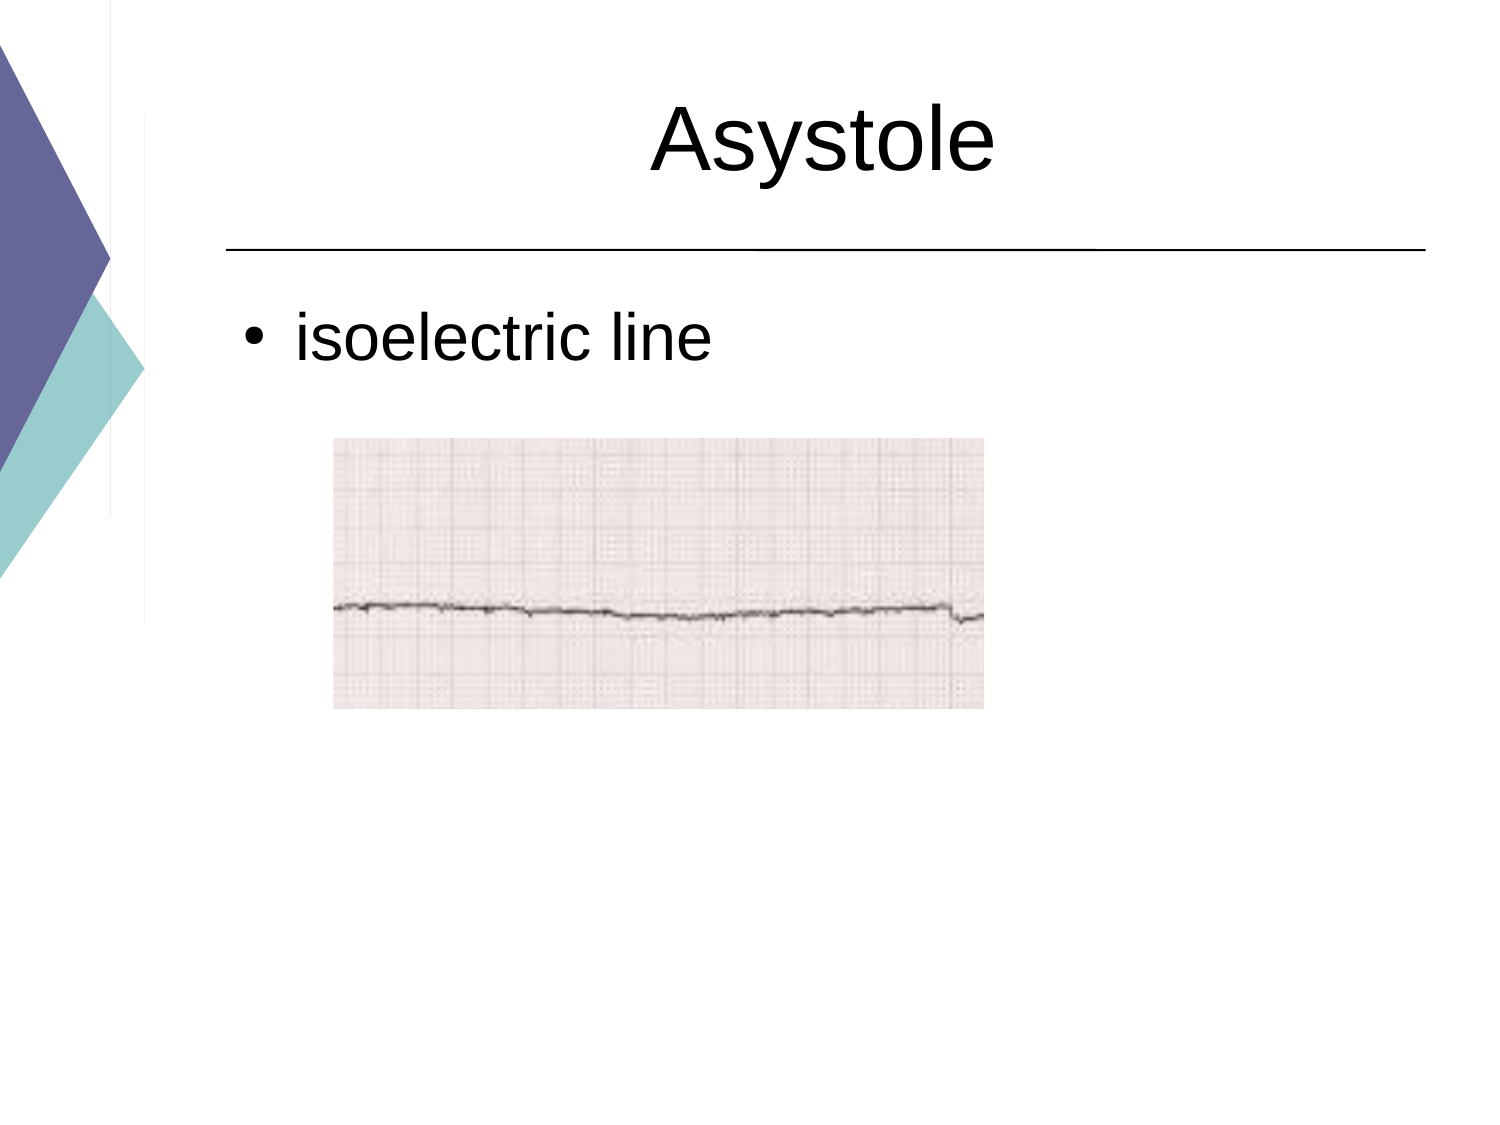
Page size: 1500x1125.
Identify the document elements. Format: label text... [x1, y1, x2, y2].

title Asystole [224, 41, 1425, 237]
picture [333, 438, 985, 709]
list isoelectric line [224, 299, 1425, 975]
